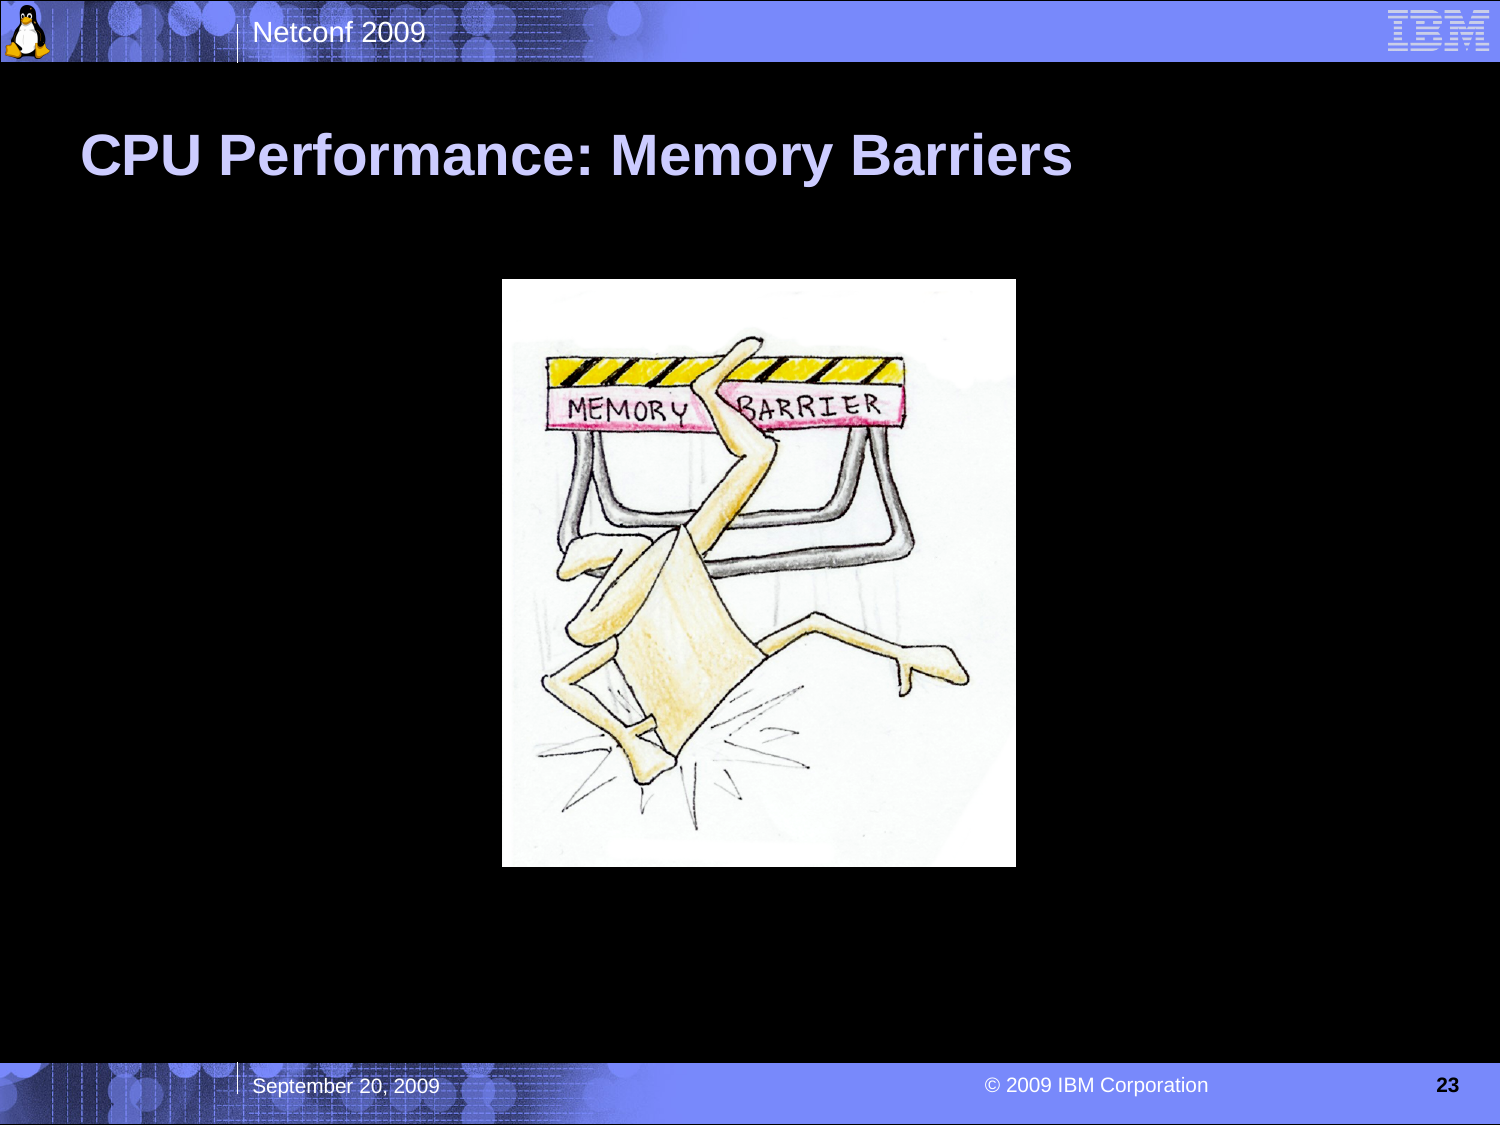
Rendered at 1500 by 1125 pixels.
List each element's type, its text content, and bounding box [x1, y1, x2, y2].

title CPU Performance: Memory Barriers [79, 124, 1433, 192]
picture [0, 1063, 1500, 1124]
picture [502, 279, 1016, 867]
picture [1, 1, 1500, 62]
